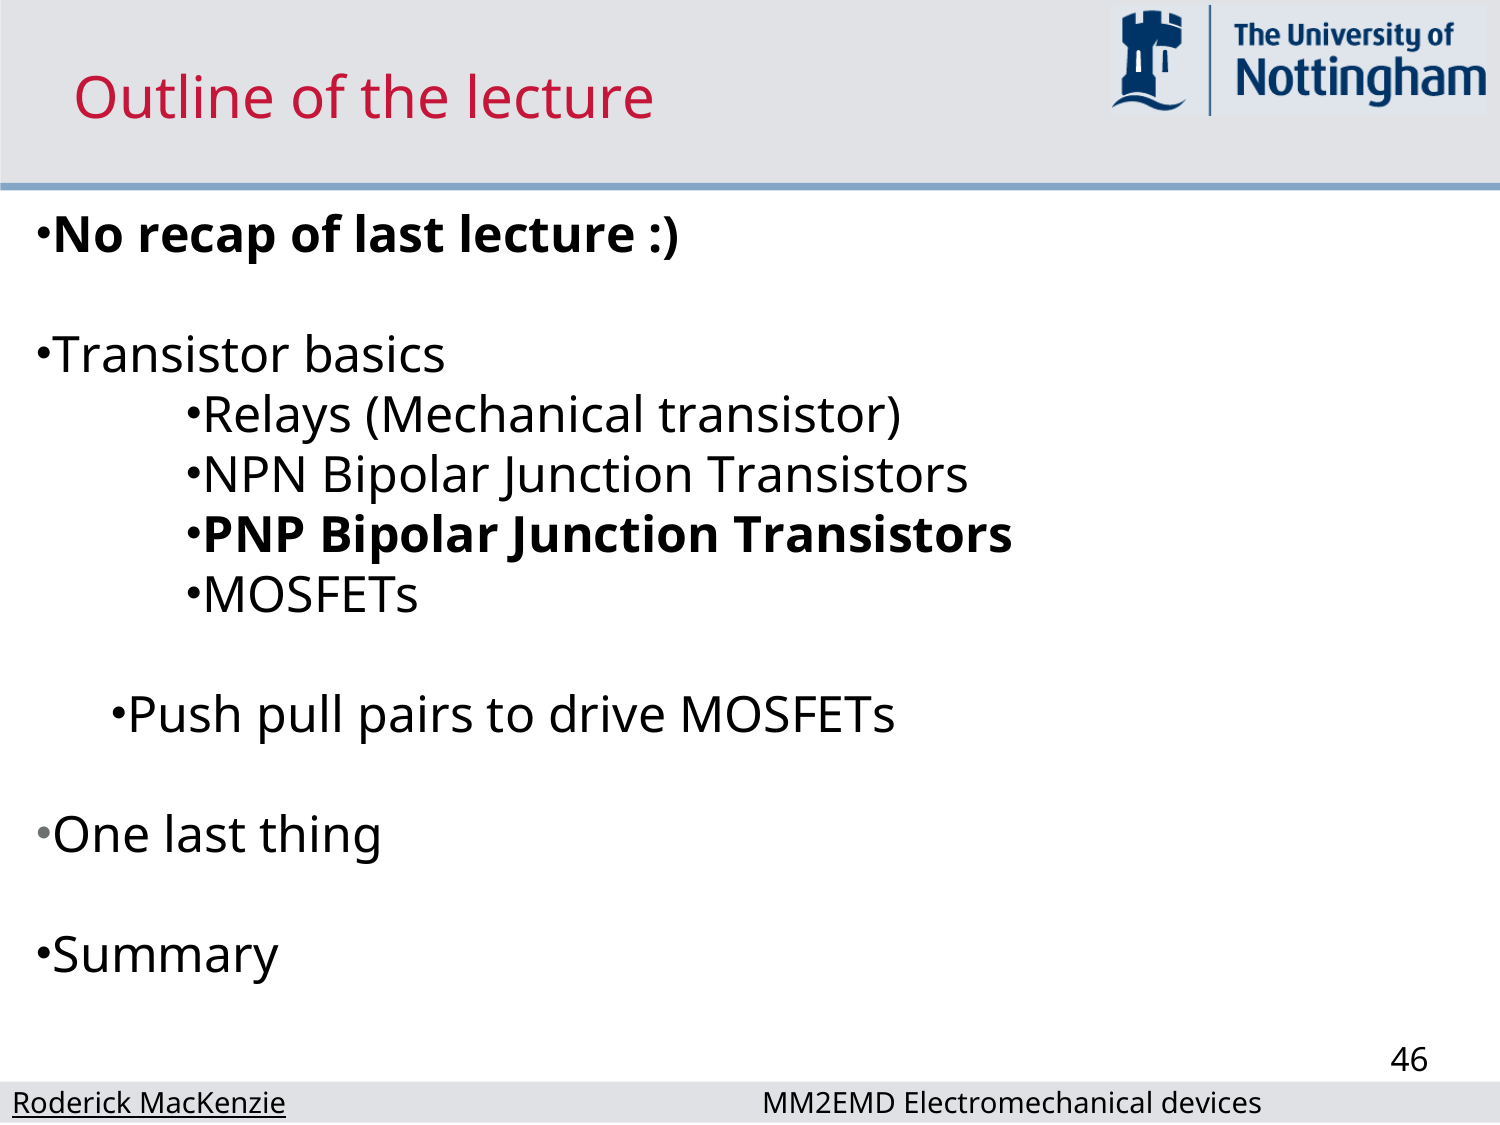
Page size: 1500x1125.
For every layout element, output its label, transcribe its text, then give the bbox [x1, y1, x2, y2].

title Outline of the lecture [59, 43, 1297, 148]
text_box No recap of last lecture :) Transistor basics Relays (Mechanical transistor) NPN Bipolar Junction Transistors PNP Bipolar Junction Transistors MOSFETs Push pull pairs to drive MOSFETs One last thing Summary [20, 195, 1463, 1055]
picture [1111, 4, 1487, 116]
text_box <number> [1375, 1030, 1500, 1101]
